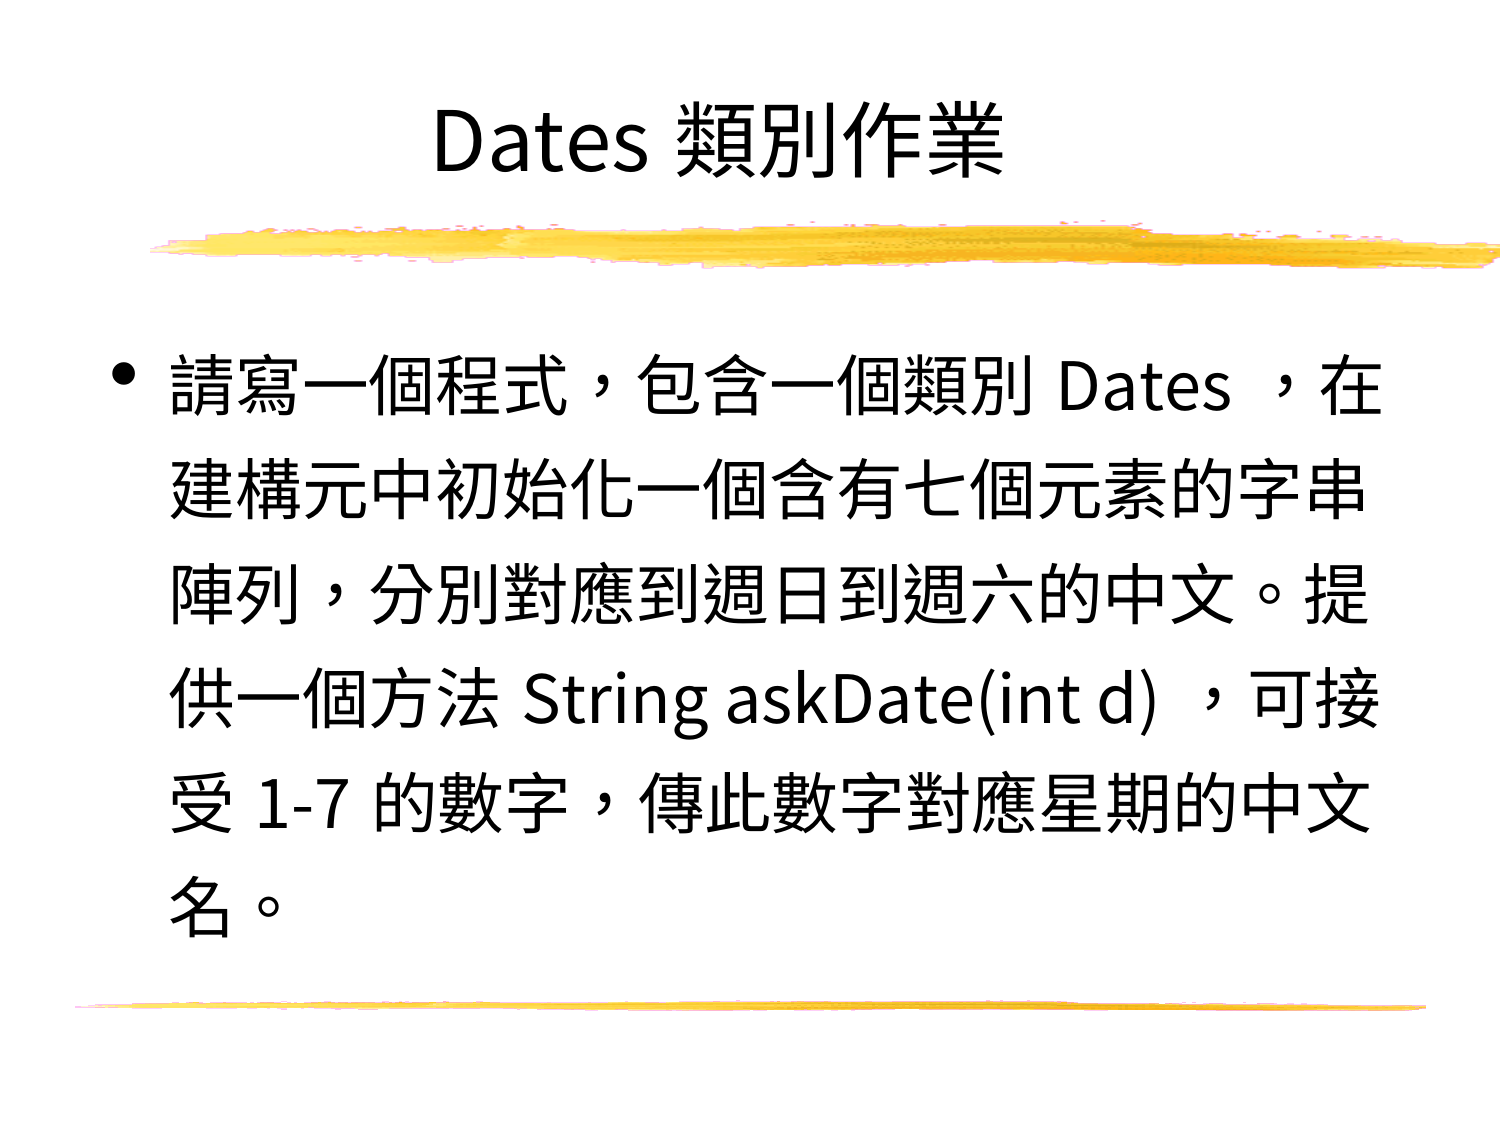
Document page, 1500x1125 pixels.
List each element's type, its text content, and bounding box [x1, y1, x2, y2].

title Dates類別作業 [66, 35, 1342, 225]
picture [150, 215, 1500, 279]
picture [75, 999, 1426, 1013]
list 請寫一個程式，包含一個類別Dates，在建構元中初始化一個含有七個元素的字串陣列，分別對應到週日到週六的中文。提供一個方法String askDate(int d)，可接受1-7的數字，傳此數字對應星期的中文名。 [112, 324, 1388, 1000]
